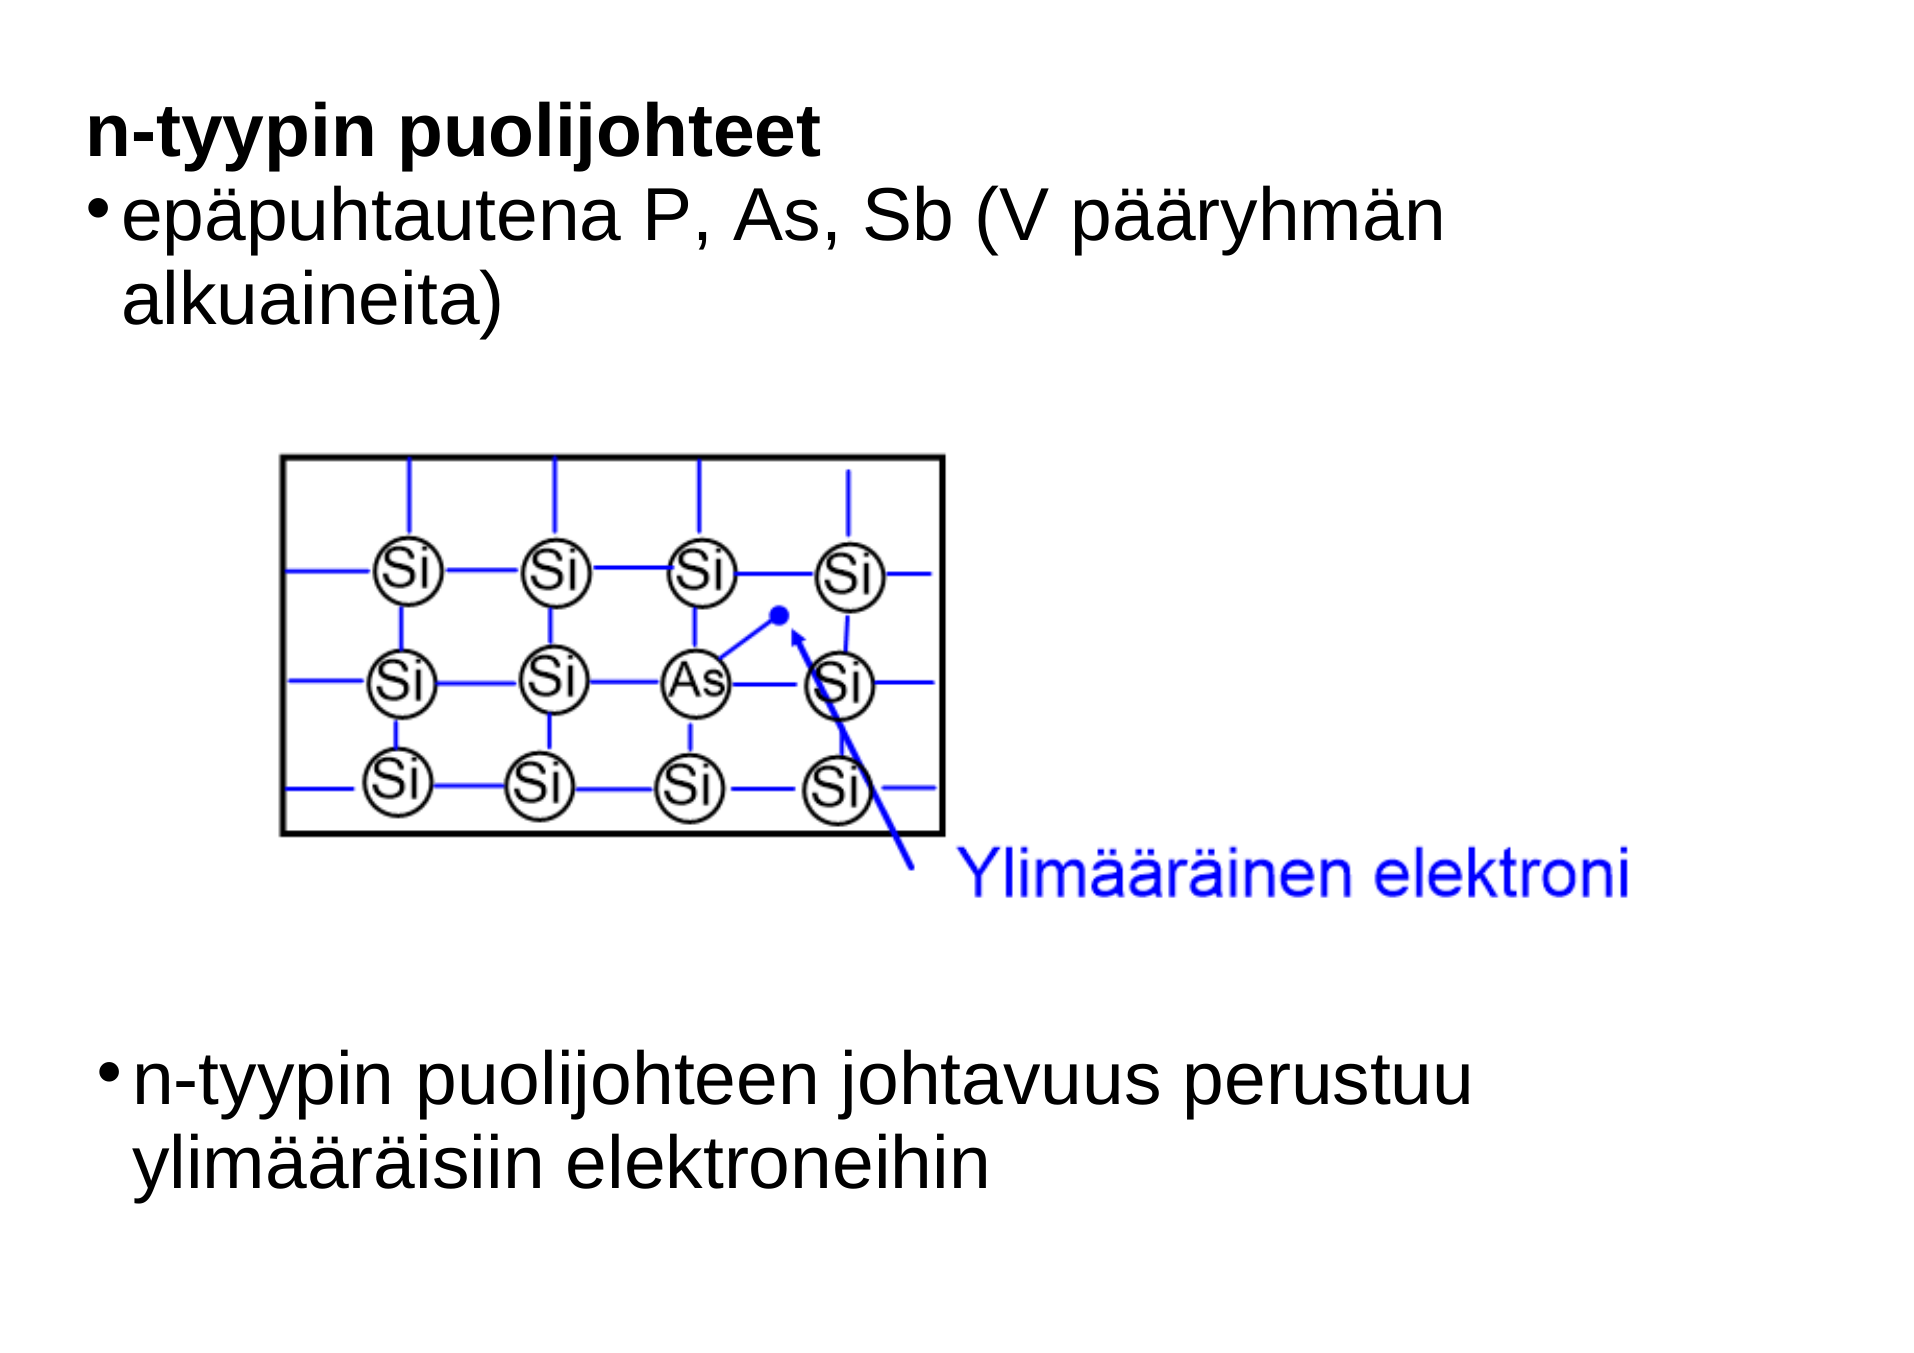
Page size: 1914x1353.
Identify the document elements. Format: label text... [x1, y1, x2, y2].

text_box n-tyypin puolijohteet epäpuhtautena P, As, Sb (V pääryhmän alkuaineita) [70, 82, 1845, 414]
text_box n-tyypin puolijohteen johtavuus perustuu ylimääräisiin elektroneihin [81, 1030, 1791, 1328]
picture [248, 414, 1688, 969]
